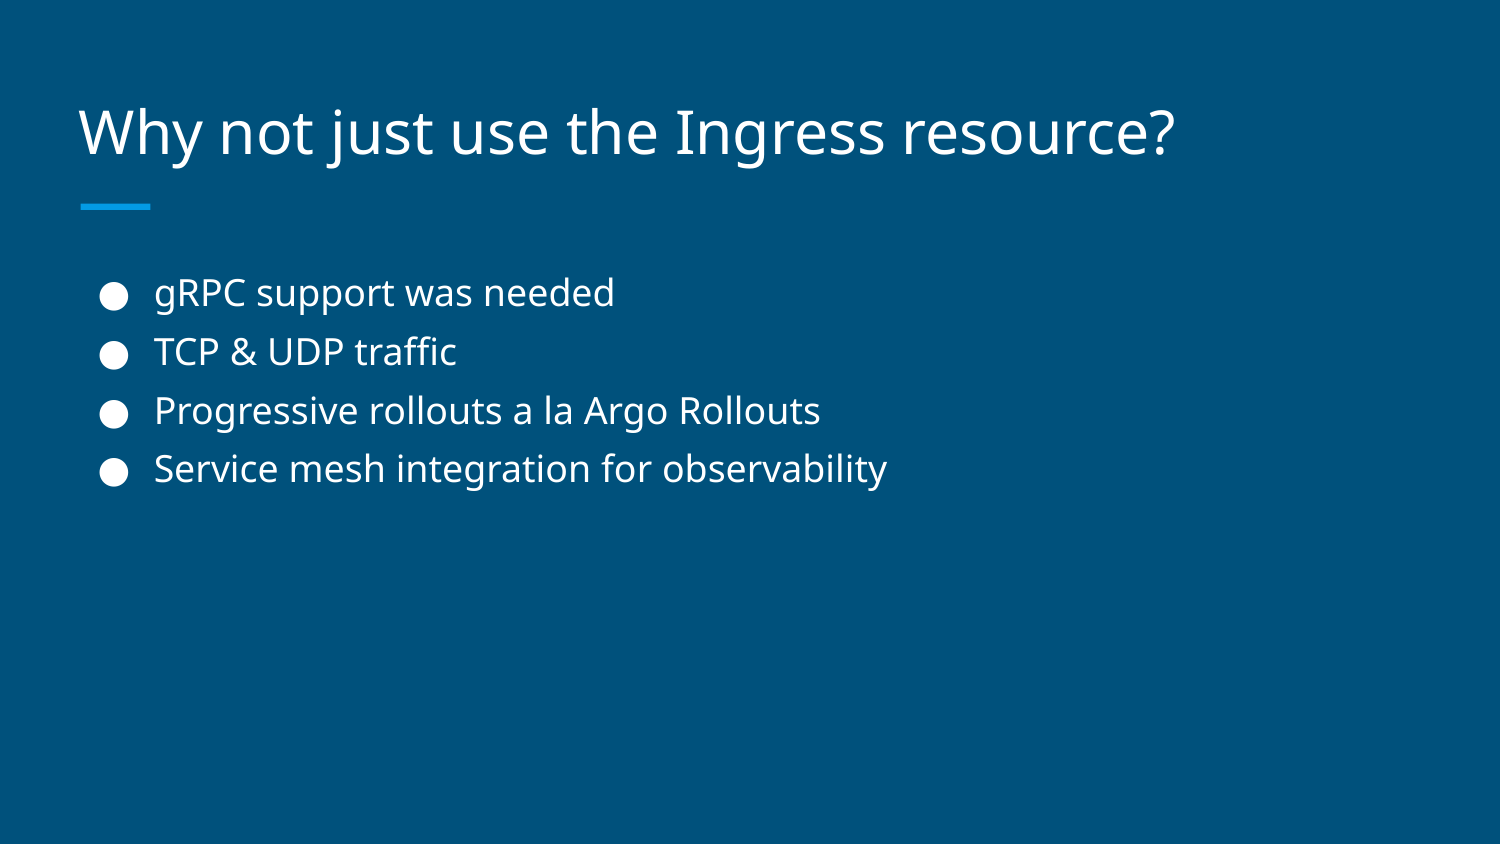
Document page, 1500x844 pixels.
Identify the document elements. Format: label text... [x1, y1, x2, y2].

title Why not just use the Ingress resource? [63, 75, 1437, 188]
list gRPC support was needed TCP & UDP traffic Progressive rollouts a la Argo Rollouts Service mesh integration for observability [63, 244, 1437, 750]
